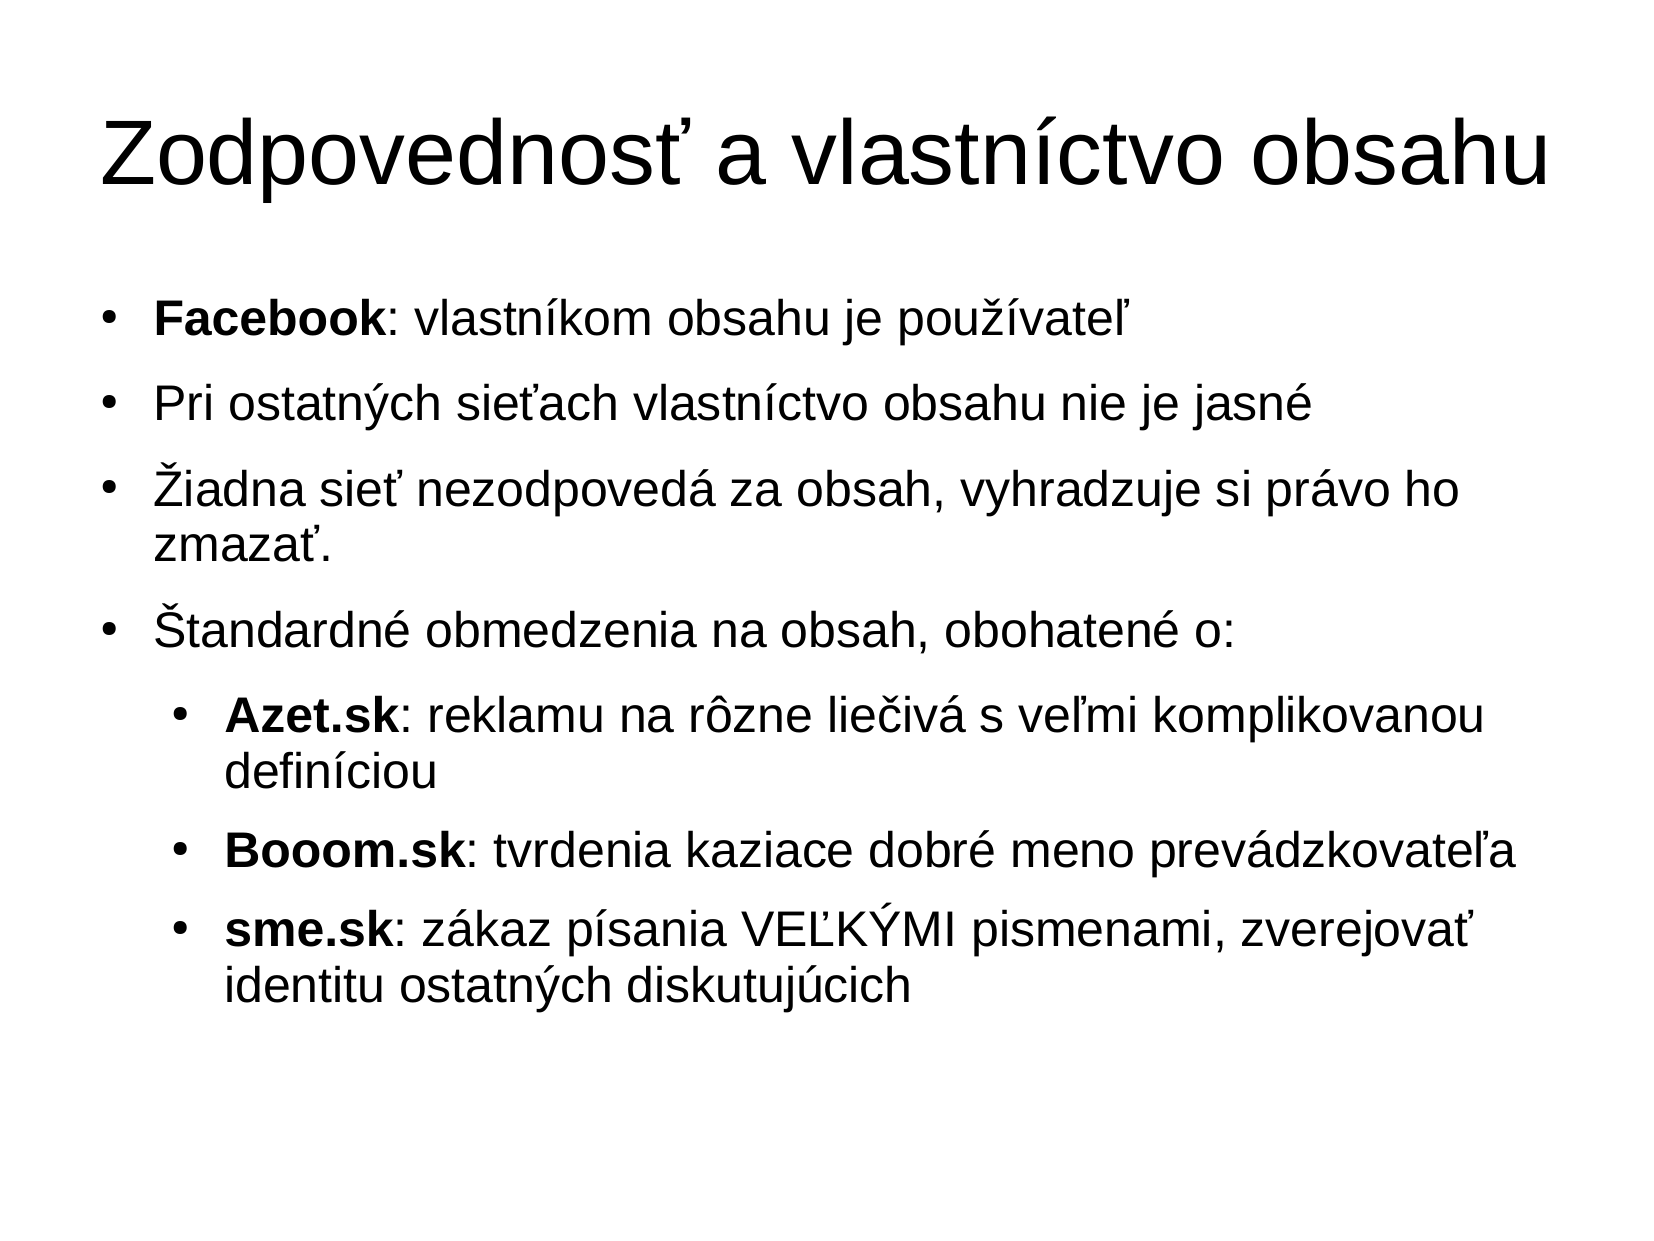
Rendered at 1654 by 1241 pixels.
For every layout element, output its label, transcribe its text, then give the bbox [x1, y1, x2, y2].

list Facebook: vlastníkom obsahu je používateľ Pri ostatných sieťach vlastníctvo obsahu nie je jasné Žiadna sieť nezodpovedá za obsah, vyhradzuje si právo ho zmazať. Štandardné obmedzenia na obsah, obohatené o: Azet.sk: reklamu na rôzne liečivá s veľmi komplikovanou definíciou Booom.sk: tvrdenia kaziace dobré meno prevádzkovateľa sme.sk: zákaz písania VEĽKÝMI pismenami, zverejovať identitu ostatných diskutujúcich [82, 290, 1571, 1094]
title Zodpovednosť a vlastníctvo obsahu [82, 56, 1571, 250]
